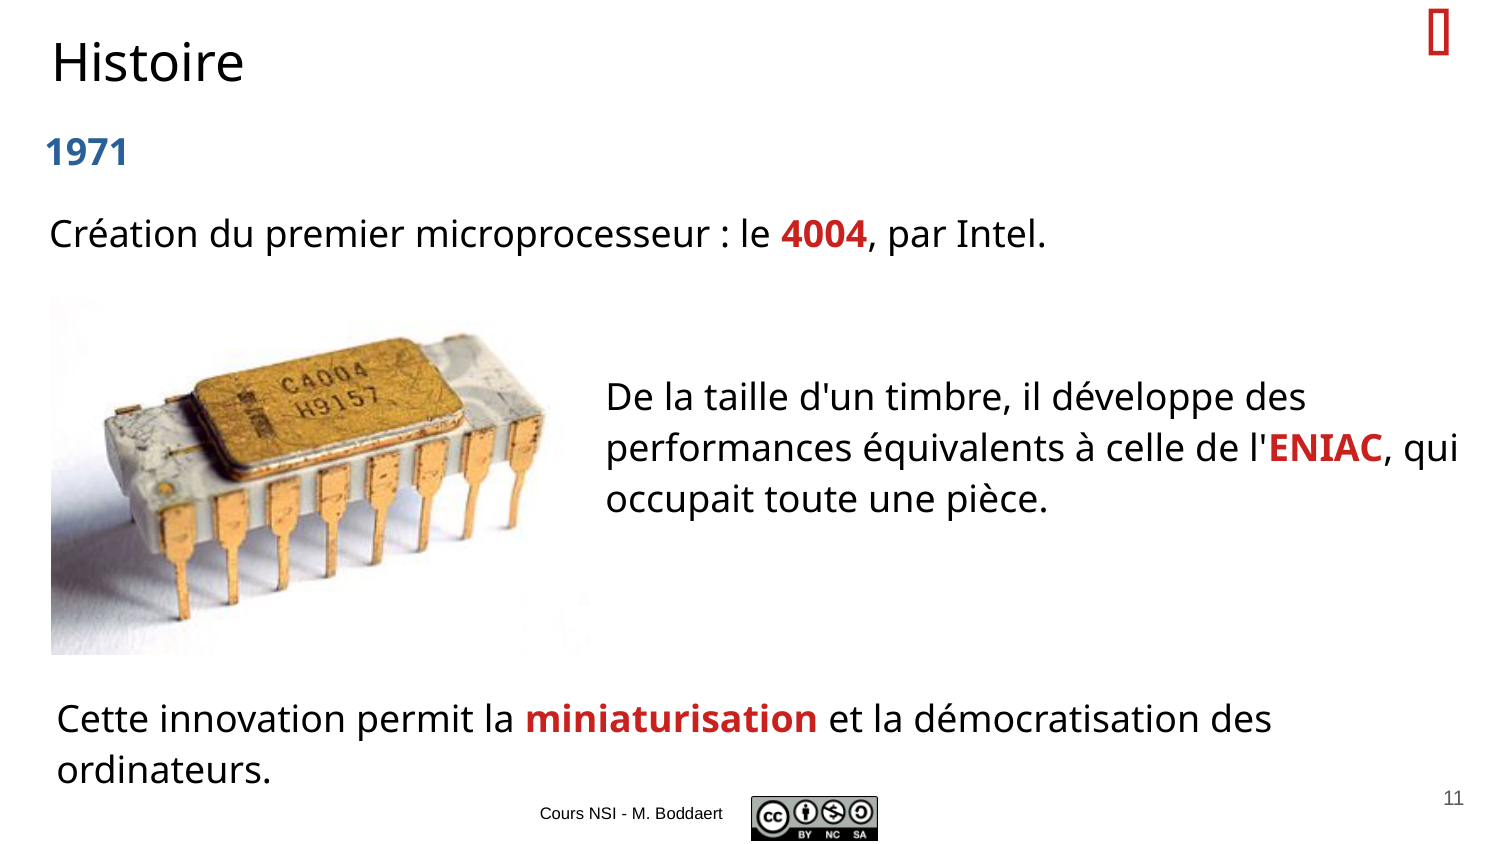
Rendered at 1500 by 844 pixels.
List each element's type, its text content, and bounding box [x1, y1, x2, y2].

title Histoire [51, 13, 1449, 108]
text_box Cette innovation permit la miniaturisation et la démocratisation des ordinateurs. [41, 685, 1466, 787]
text_box  [1412, 0, 1500, 90]
text_box Création du premier microprocesseur : le 4004, par Intel. [34, 200, 1500, 266]
text_box De la taille d'un timbre, il développe des performances équivalents à celle de l'ENIAC, qui occupait toute une pièce. [591, 363, 1500, 553]
slide_number <numéro> [1389, 764, 1480, 830]
picture [751, 796, 878, 841]
text_box 1971 [29, 120, 1477, 178]
picture [51, 295, 591, 655]
